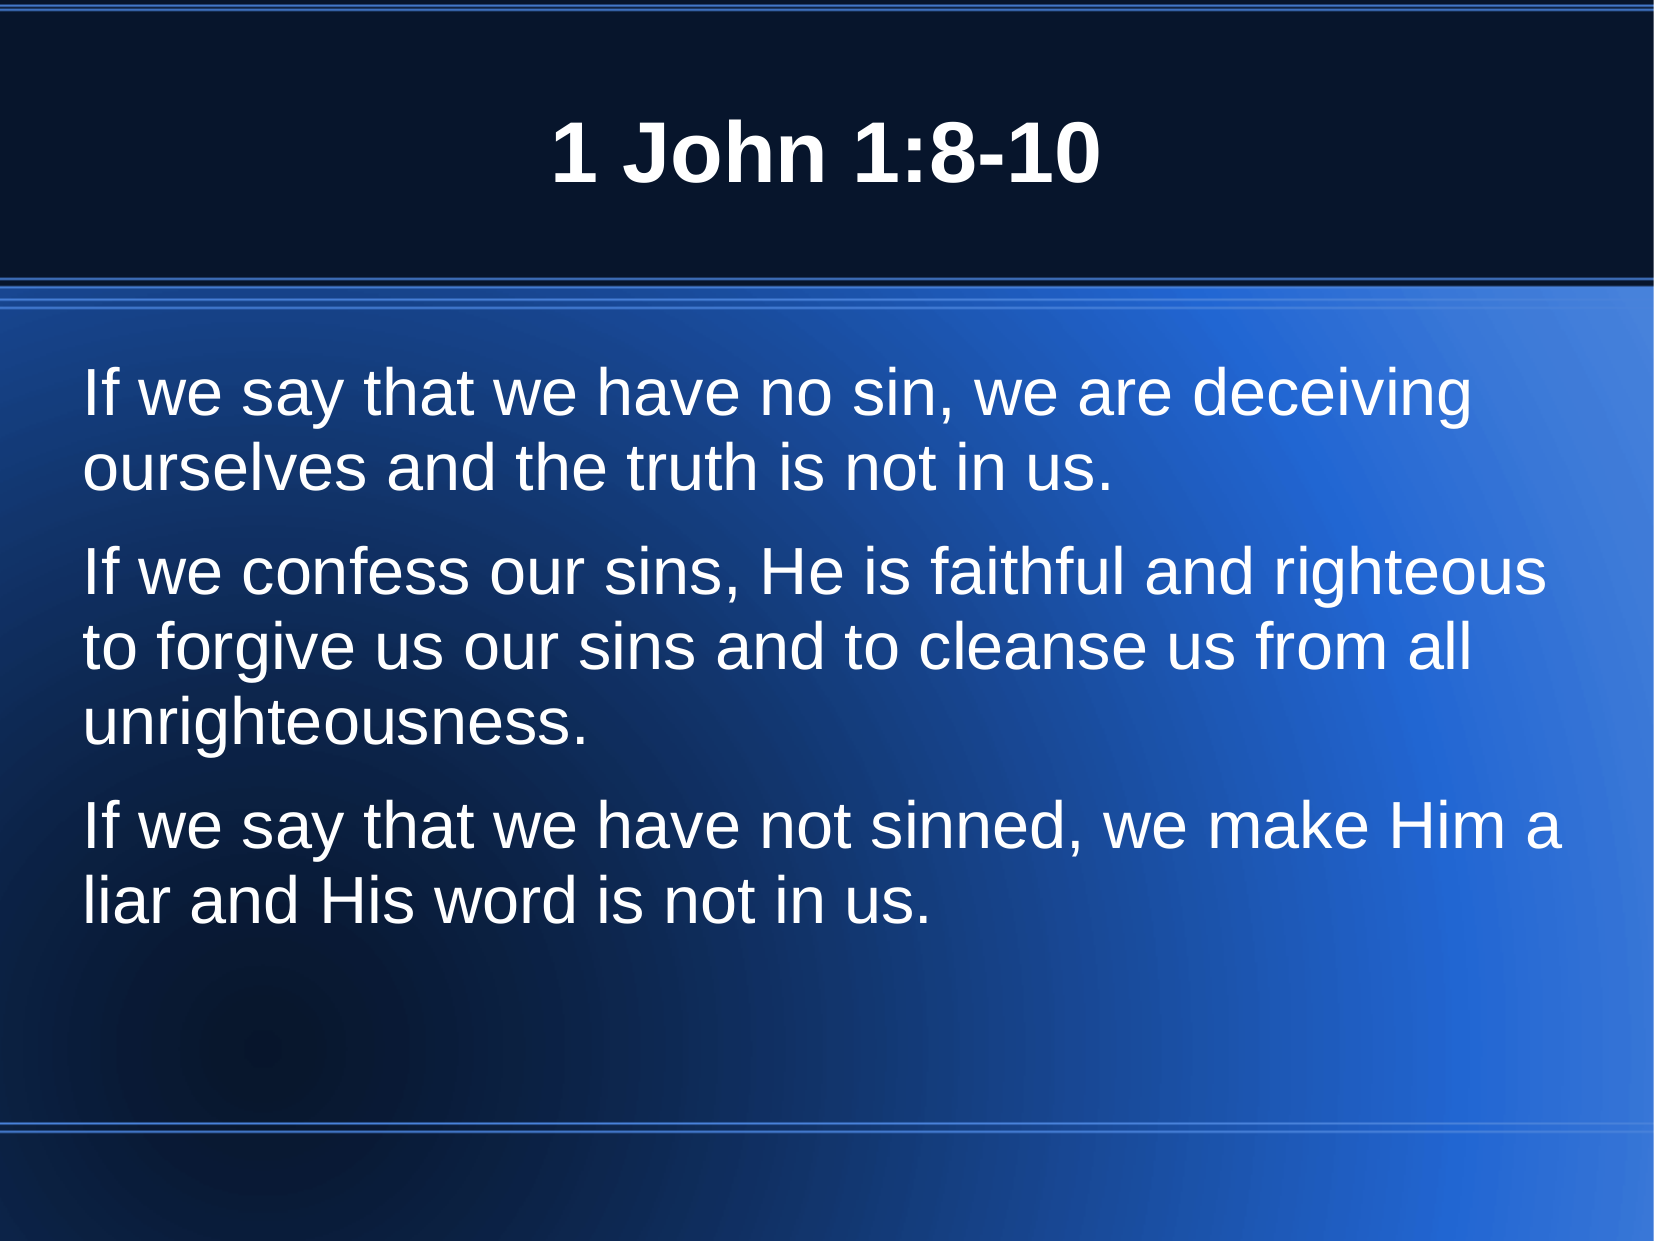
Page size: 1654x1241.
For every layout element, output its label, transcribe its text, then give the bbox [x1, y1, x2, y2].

picture [0, 0, 1654, 1241]
title 1 John 1:8-10 [82, 49, 1571, 257]
list If we say that we have no sin, we are deceiving ourselves and the truth is not in us. If we confess our sins, He is faithful and righteous to forgive us our sins and to cleanse us from all unrighteousness. If we say that we have not sinned, we make Him a liar and His word is not in us. [82, 355, 1571, 1058]
